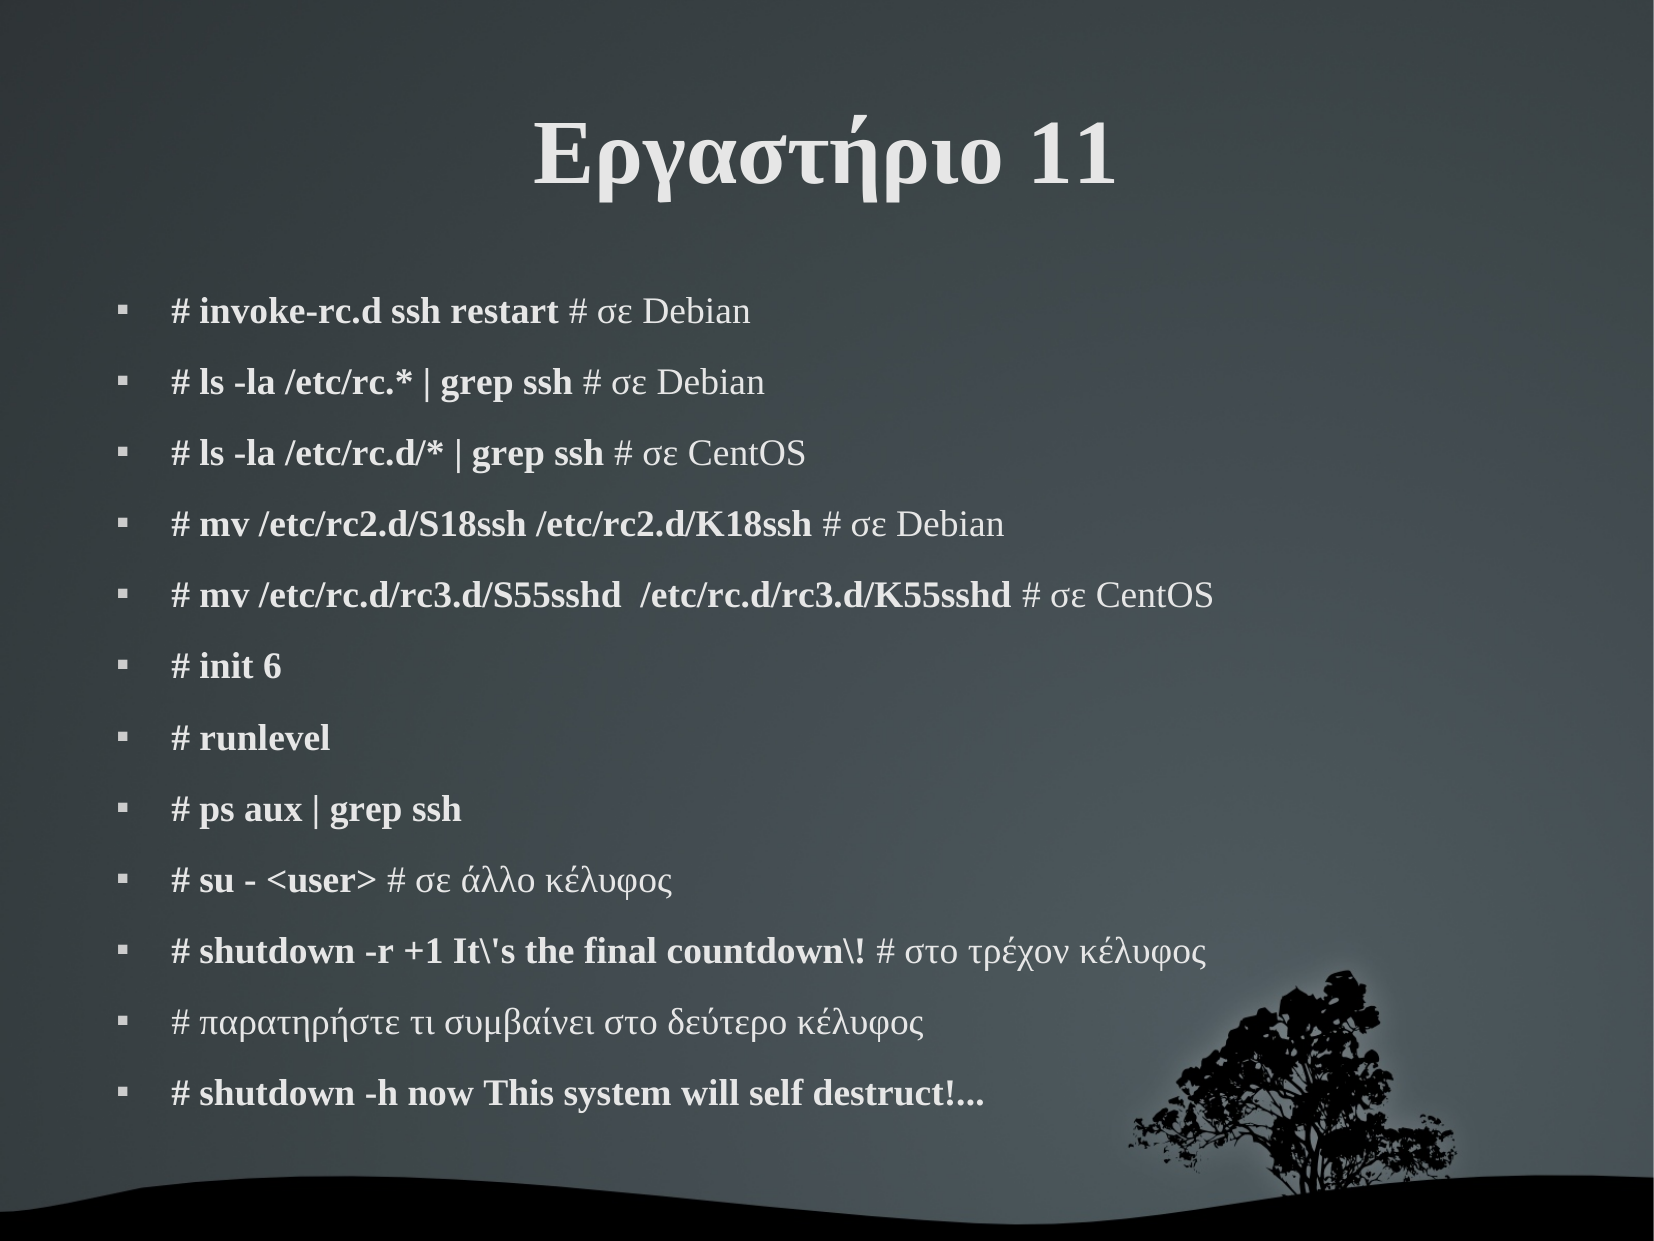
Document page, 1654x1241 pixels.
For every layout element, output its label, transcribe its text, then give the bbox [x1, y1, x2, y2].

list # invoke-rc.d ssh restart # σε Debian # ls -la /etc/rc.* | grep ssh # σε Debian # ls -la /etc/rc.d/* | grep ssh # σε CentOS # mv /etc/rc2.d/S18ssh /etc/rc2.d/K18ssh # σε Debian # mv /etc/rc.d/rc3.d/S55sshd /etc/rc.d/rc3.d/K55sshd # σε CentOS # init 6 # runlevel # ps aux | grep ssh # su - <user> # σε άλλο κέλυφος # shutdown -r +1 It\'s the final countdown\! # στο τρέχον κέλυφος # παρατηρήστε τι συμβαίνει στο δεύτερο κέλυφος # shutdown -h now This system will self destruct!... [82, 290, 1571, 1200]
picture [0, 0, 1654, 1241]
title Εργαστήριο 11 [82, 49, 1571, 257]
